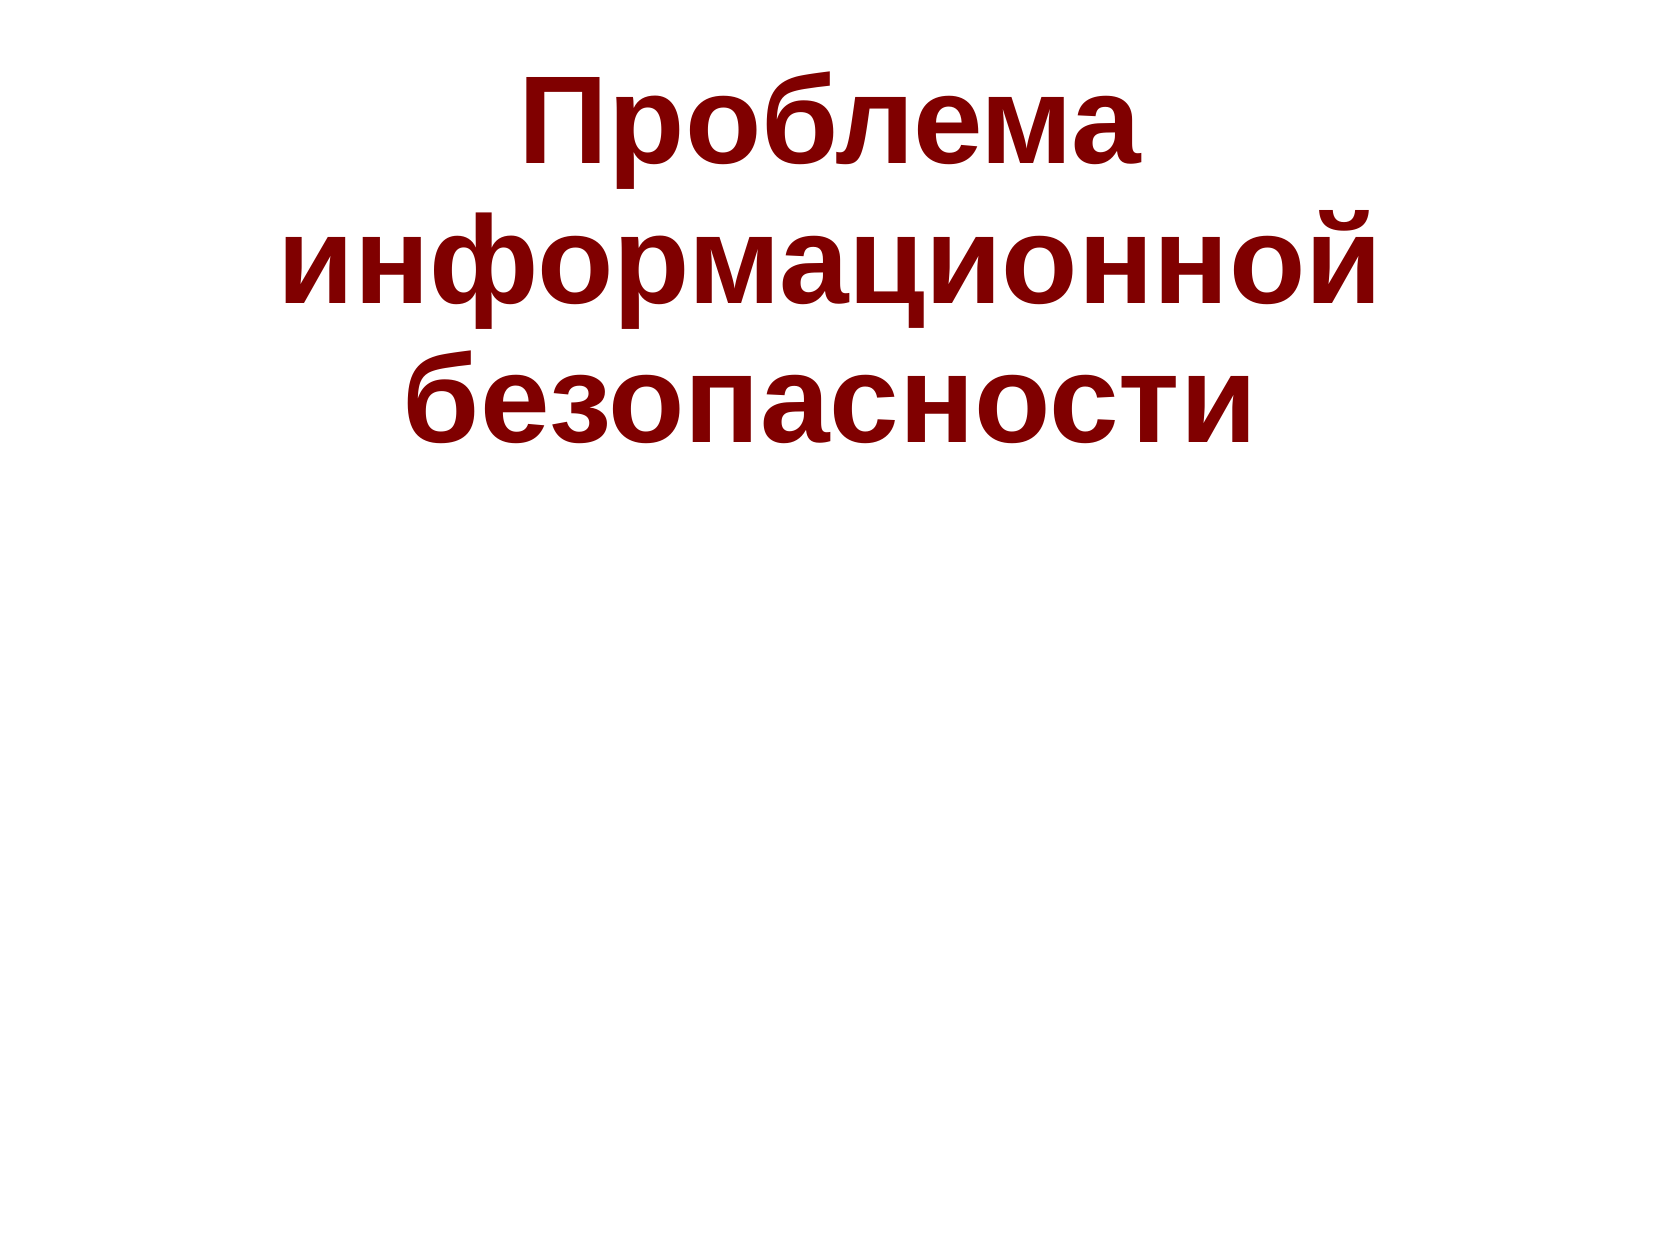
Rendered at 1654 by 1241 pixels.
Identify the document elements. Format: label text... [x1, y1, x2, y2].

text_box Проблема информационной безопасности [66, 42, 1593, 616]
